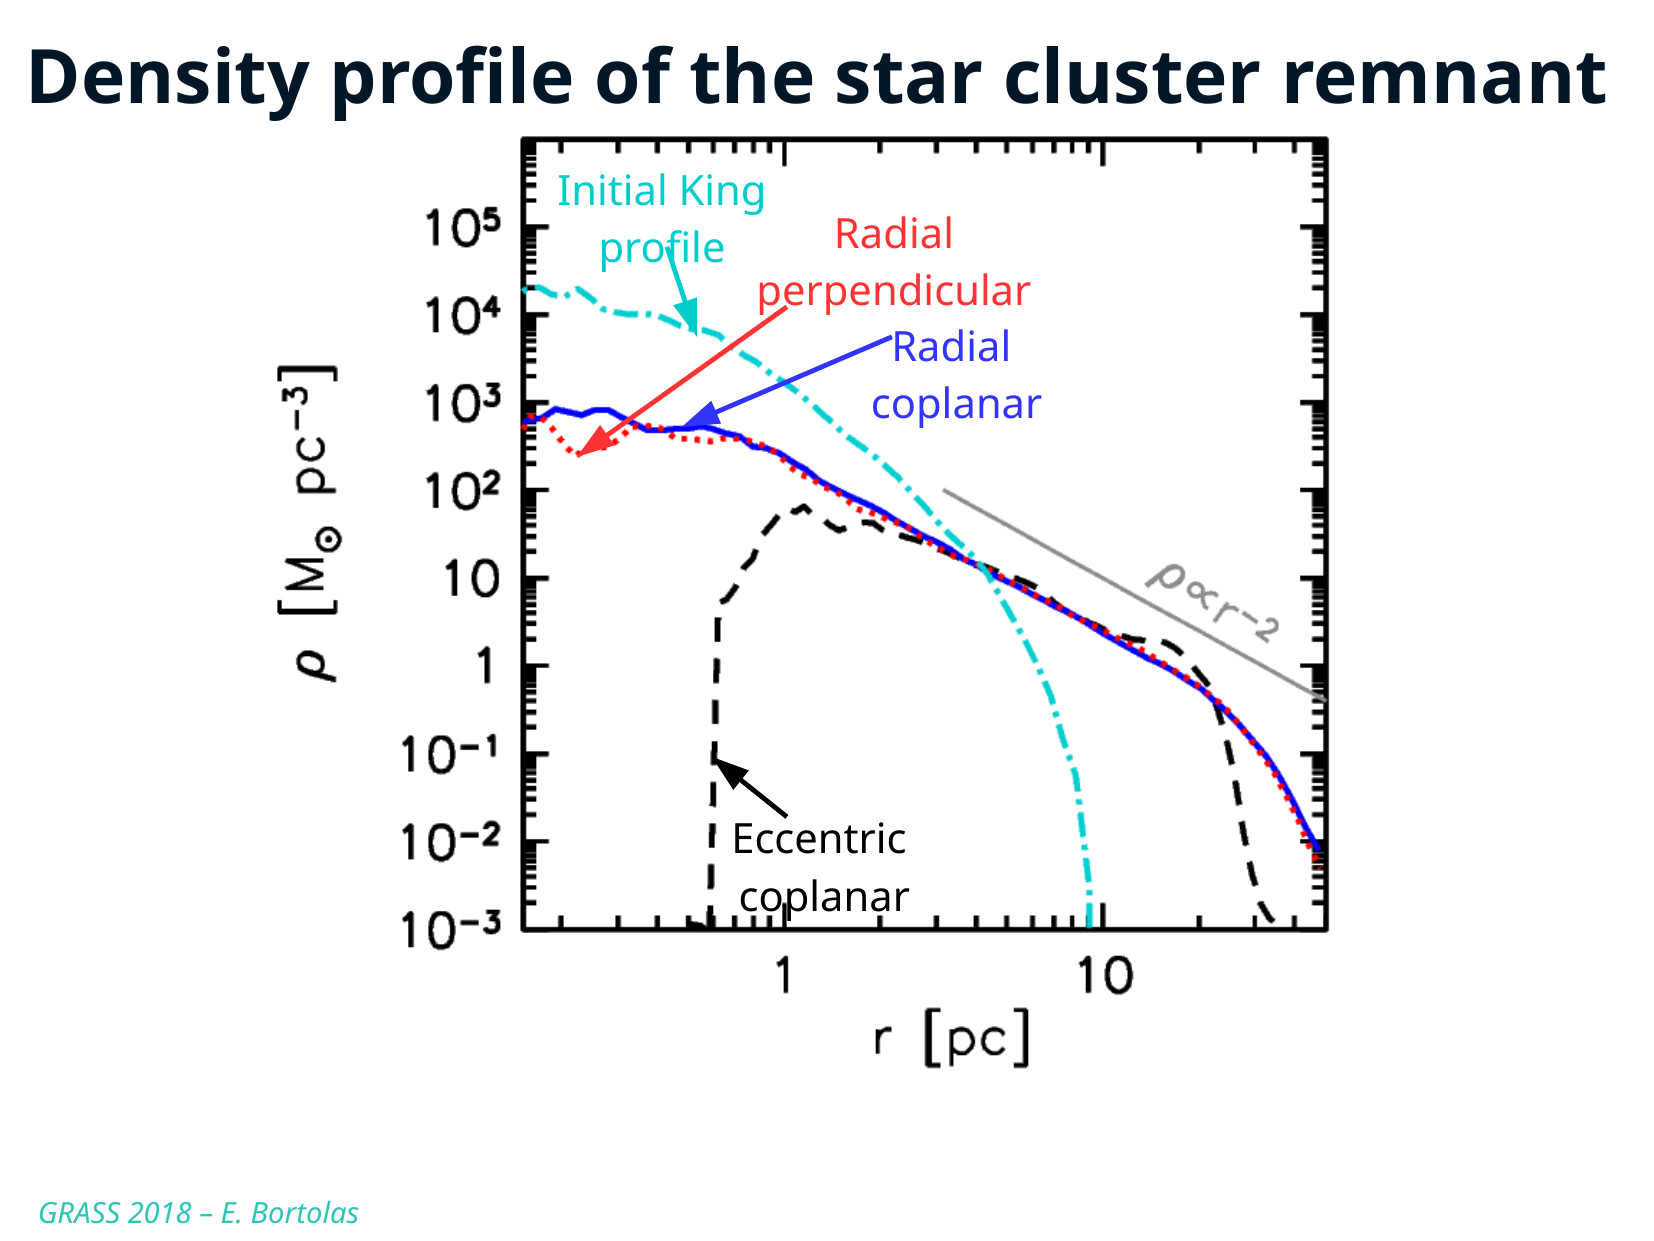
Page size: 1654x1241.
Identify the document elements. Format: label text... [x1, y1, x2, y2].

text_box Initial King profile [534, 153, 790, 262]
text_box Radial perpendicular [729, 196, 1060, 352]
picture [261, 126, 1350, 1072]
text_box GRASS 2018 – E. Bortolas [0, 1185, 375, 1241]
text_box Radial coplanar [829, 309, 1085, 419]
text_box Eccentric coplanar [696, 801, 952, 911]
text_box Density profile of the star cluster remnant [0, 16, 1636, 256]
